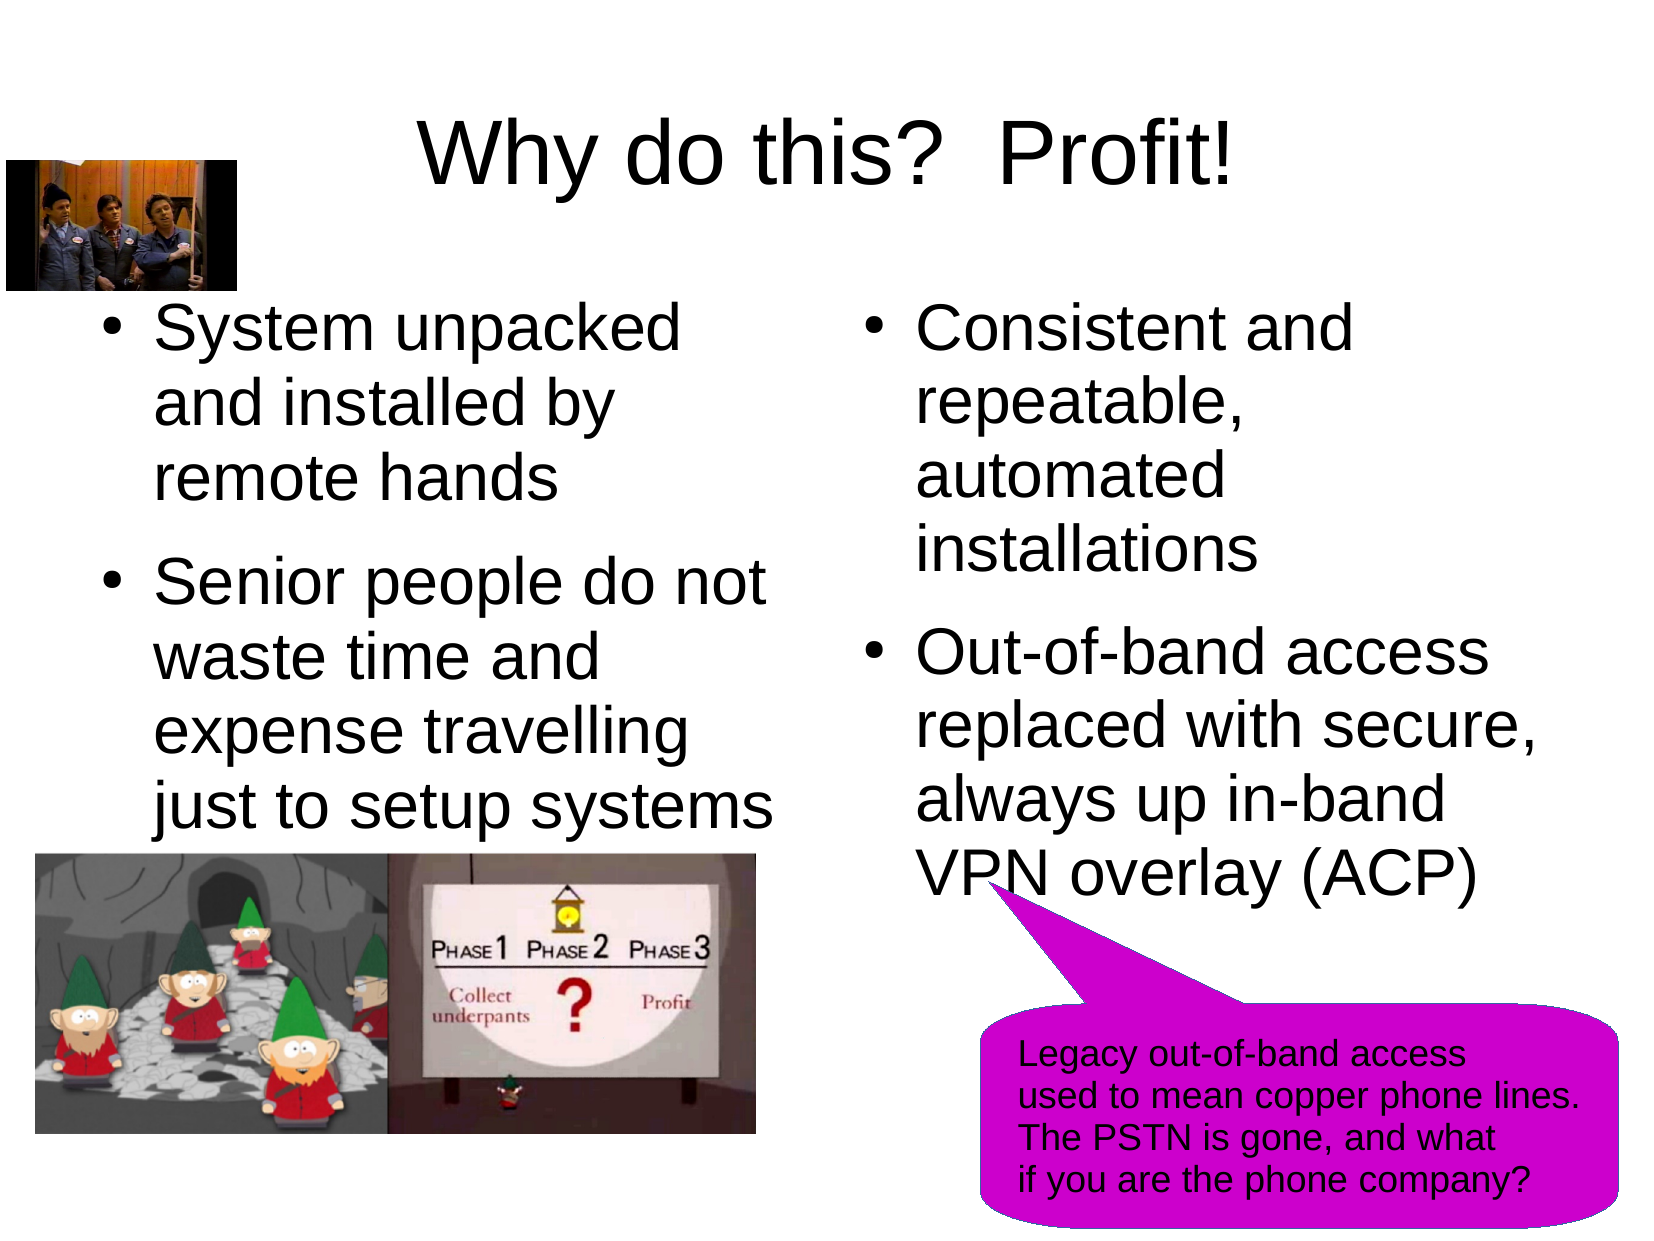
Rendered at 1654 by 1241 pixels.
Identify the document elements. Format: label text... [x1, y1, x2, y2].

picture [6, 160, 237, 291]
title Why do this? Profit! [82, 49, 1571, 257]
list System unpacked and installed by remote hands Senior people do not waste time and expense travelling just to setup systems [82, 290, 809, 853]
text_box Legacy out-of-band access used to mean copper phone lines. The PSTN is gone, and what if you are the phone company? [980, 881, 1619, 1229]
list Consistent and repeatable, automated installations Out-of-band access replaced with secure, always up in-band VPN overlay (ACP) [845, 290, 1572, 910]
picture [35, 852, 756, 1134]
